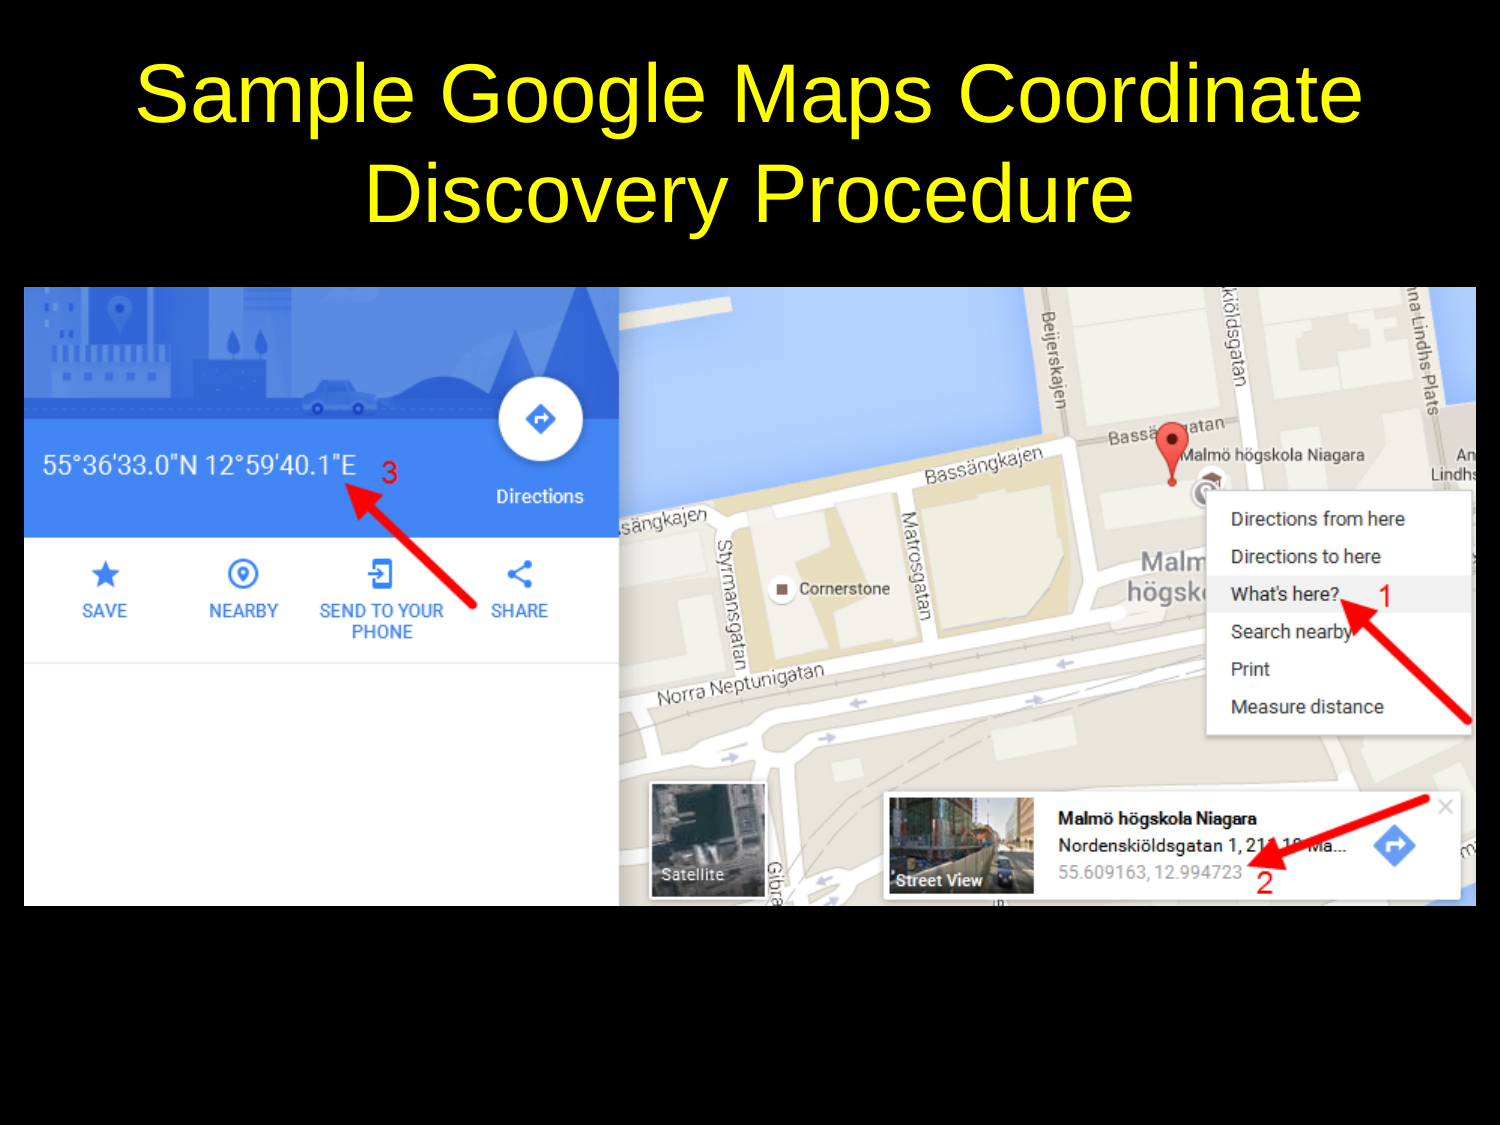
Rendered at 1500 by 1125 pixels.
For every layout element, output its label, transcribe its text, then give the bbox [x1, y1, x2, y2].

picture [24, 287, 1476, 906]
title Sample Google Maps Coordinate Discovery Procedure [75, 31, 1426, 247]
